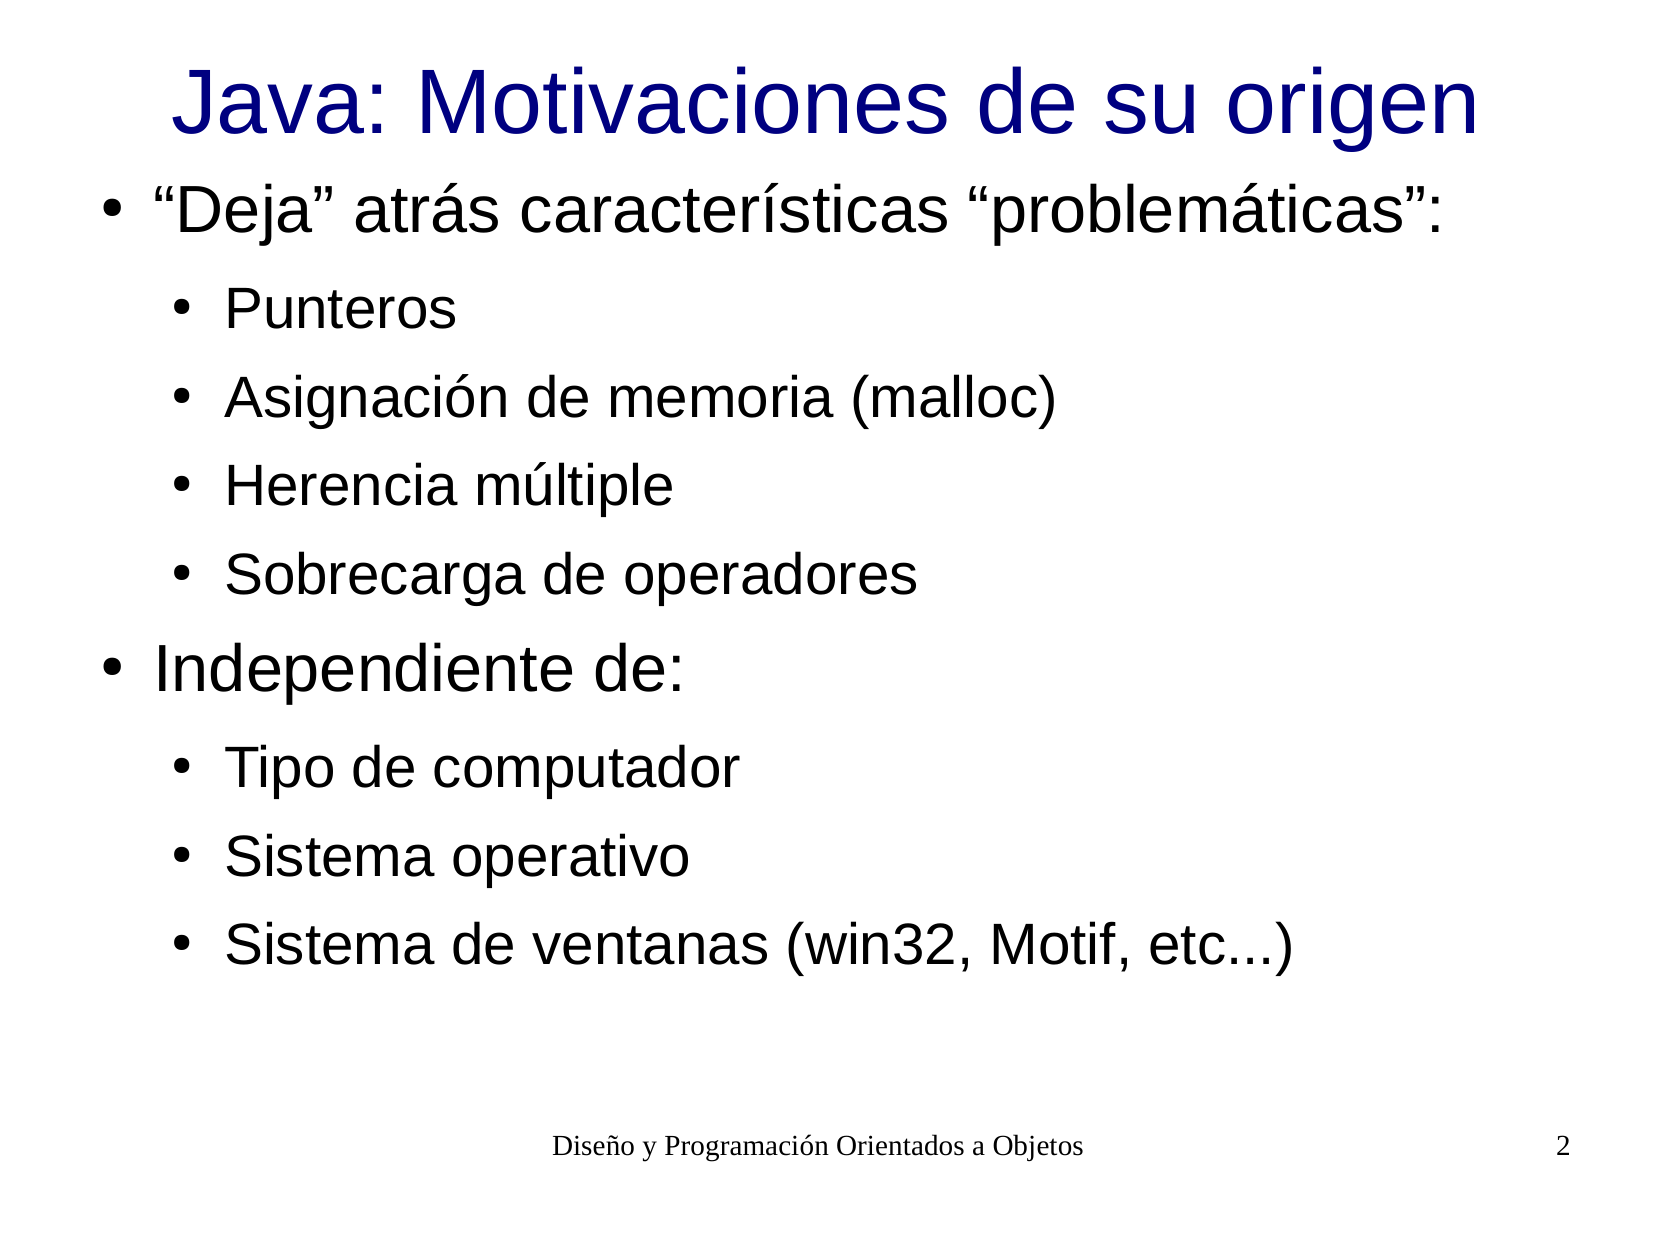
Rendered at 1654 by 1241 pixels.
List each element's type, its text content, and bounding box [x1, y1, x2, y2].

list “Deja” atrás características “problemáticas”: Punteros Asignación de memoria (malloc) Herencia múltiple Sobrecarga de operadores Independiente de: Tipo de computador Sistema operativo Sistema de ventanas (win32, Motif, etc...) [82, 171, 1571, 1109]
title Java: Motivaciones de su origen [82, 44, 1571, 159]
